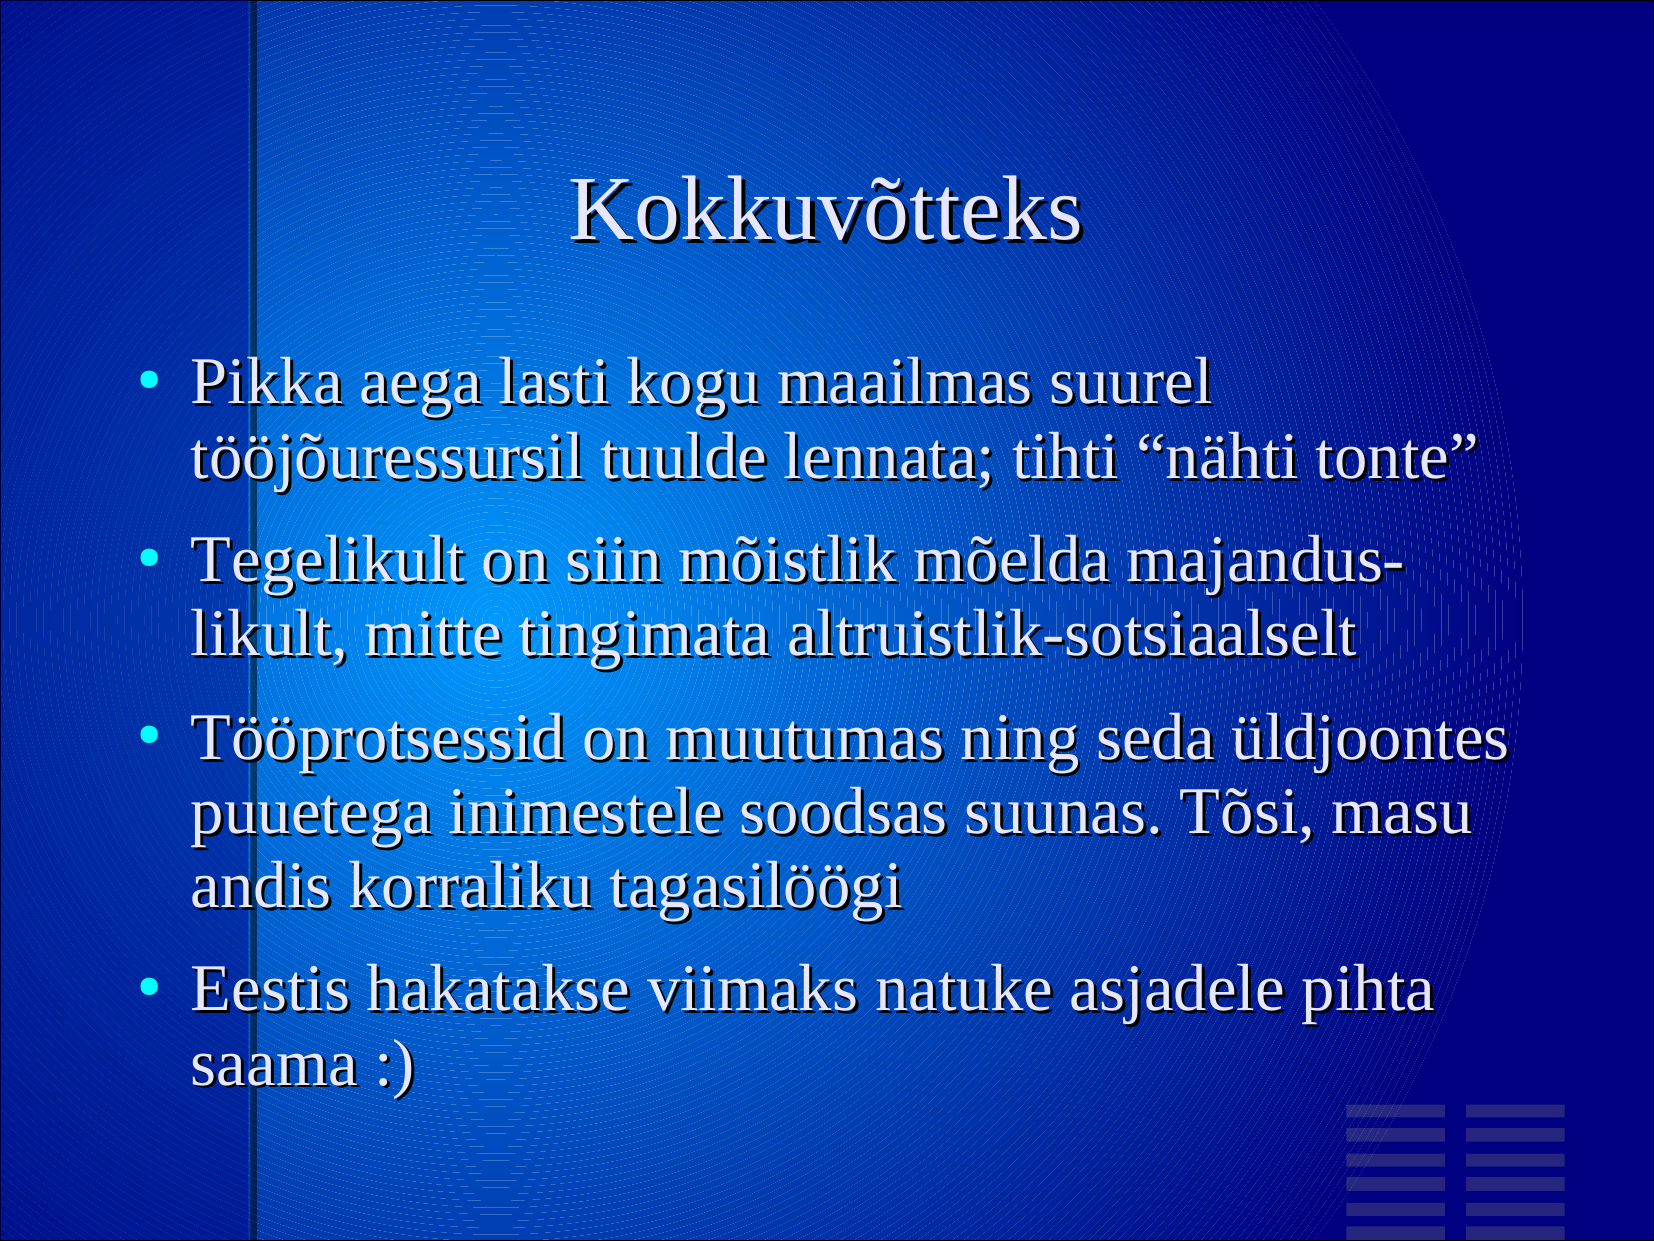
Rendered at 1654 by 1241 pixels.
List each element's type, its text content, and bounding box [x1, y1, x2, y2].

list Pikka aega lasti kogu maailmas suurel tööjõuressursil tuulde lennata; tihti “nähti tonte” Tegelikult on siin mõistlik mõelda majandus-likult, mitte tingimata altruistlik-sotsiaalselt Tööprotsessid on muutumas ning seda üldjoontes puuetega inimestele soodsas suunas. Tõsi, masu andis korraliku tagasilöögi Eestis hakatakse viimaks natuke asjadele pihta saama :) [119, 344, 1533, 1126]
title Kokkuvõtteks [119, 104, 1533, 313]
